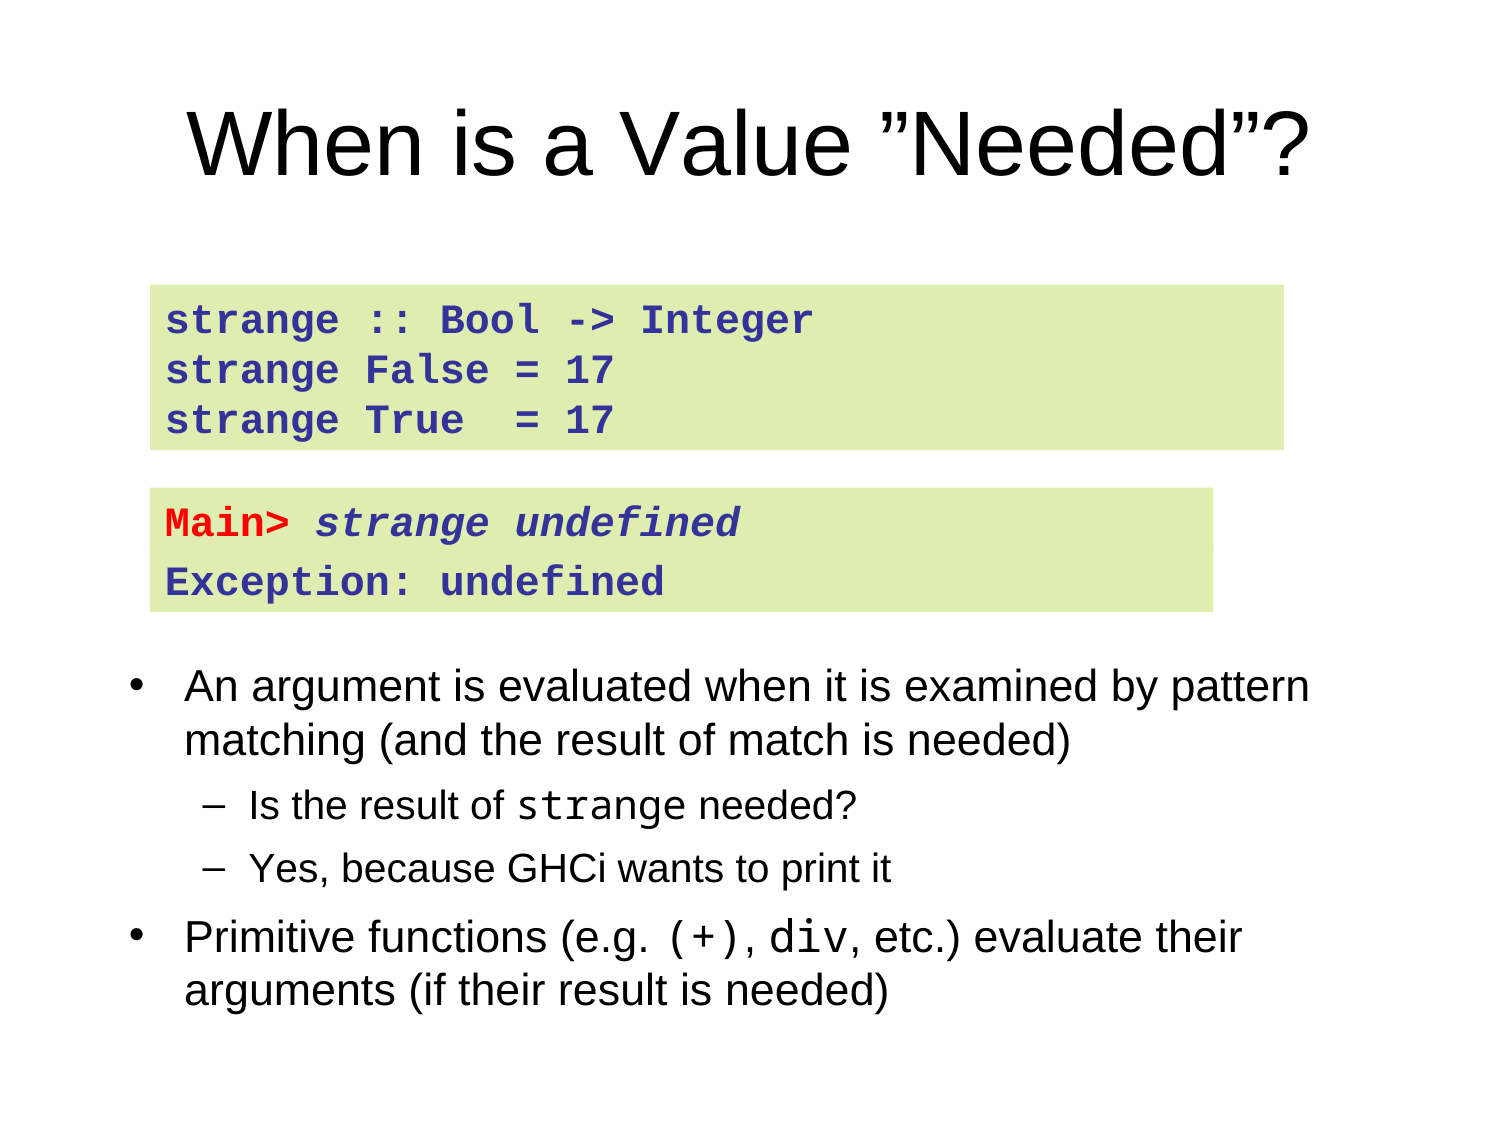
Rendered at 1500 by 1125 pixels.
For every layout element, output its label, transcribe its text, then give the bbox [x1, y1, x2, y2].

text_box strange :: Bool -> Integer strange False = 17 strange True = 17 [150, 284, 1284, 451]
text_box Exception: undefined [149, 546, 1214, 612]
title When is a Value ”Needed”? [75, 45, 1426, 233]
list An argument is evaluated when it is examined by pattern matching (and the result of match is needed) Is the result of strange needed? Yes, because GHCi wants to print it Primitive functions (e.g. (+), div, etc.) evaluate their arguments (if their result is needed) [114, 649, 1390, 1025]
text_box Main> strange undefined [149, 487, 1214, 546]
